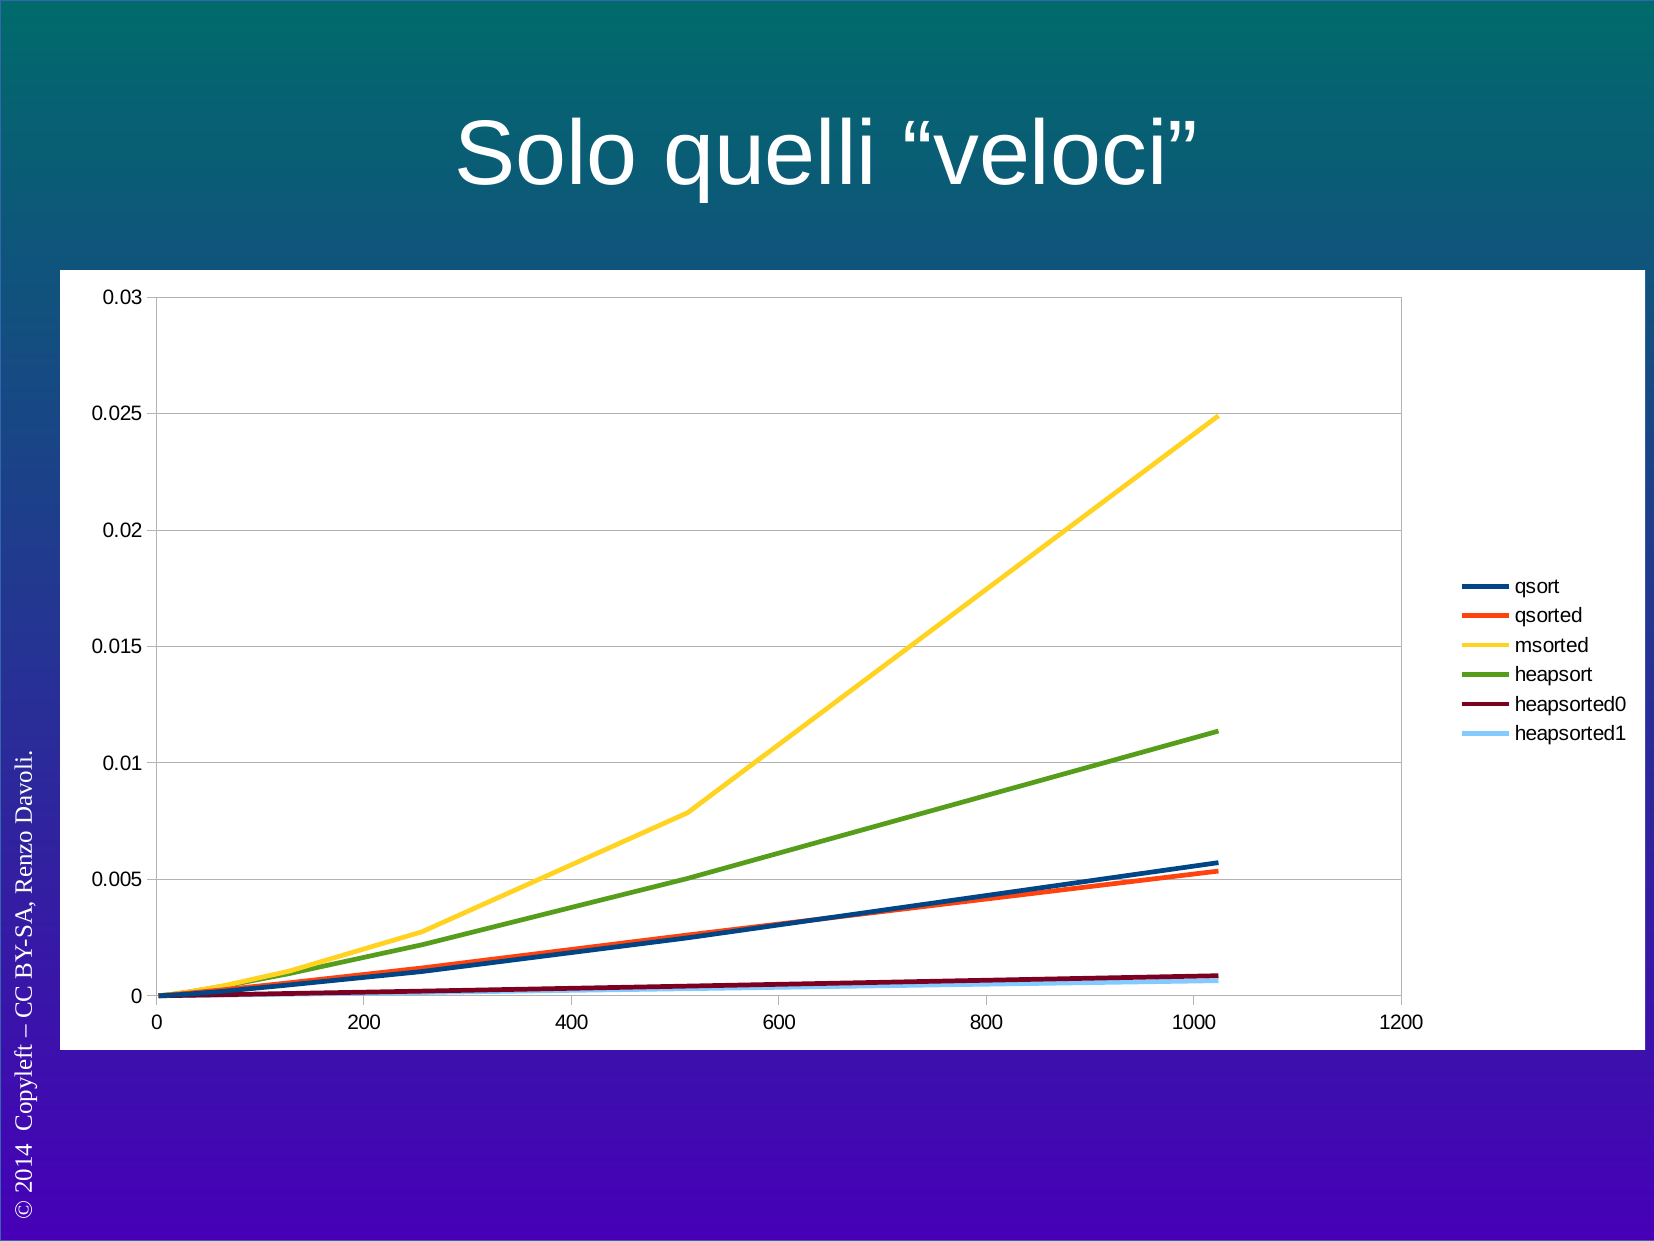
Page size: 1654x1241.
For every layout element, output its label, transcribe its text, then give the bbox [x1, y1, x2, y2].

chart [60, 270, 1646, 1050]
title Solo quelli “veloci” [82, 49, 1571, 257]
